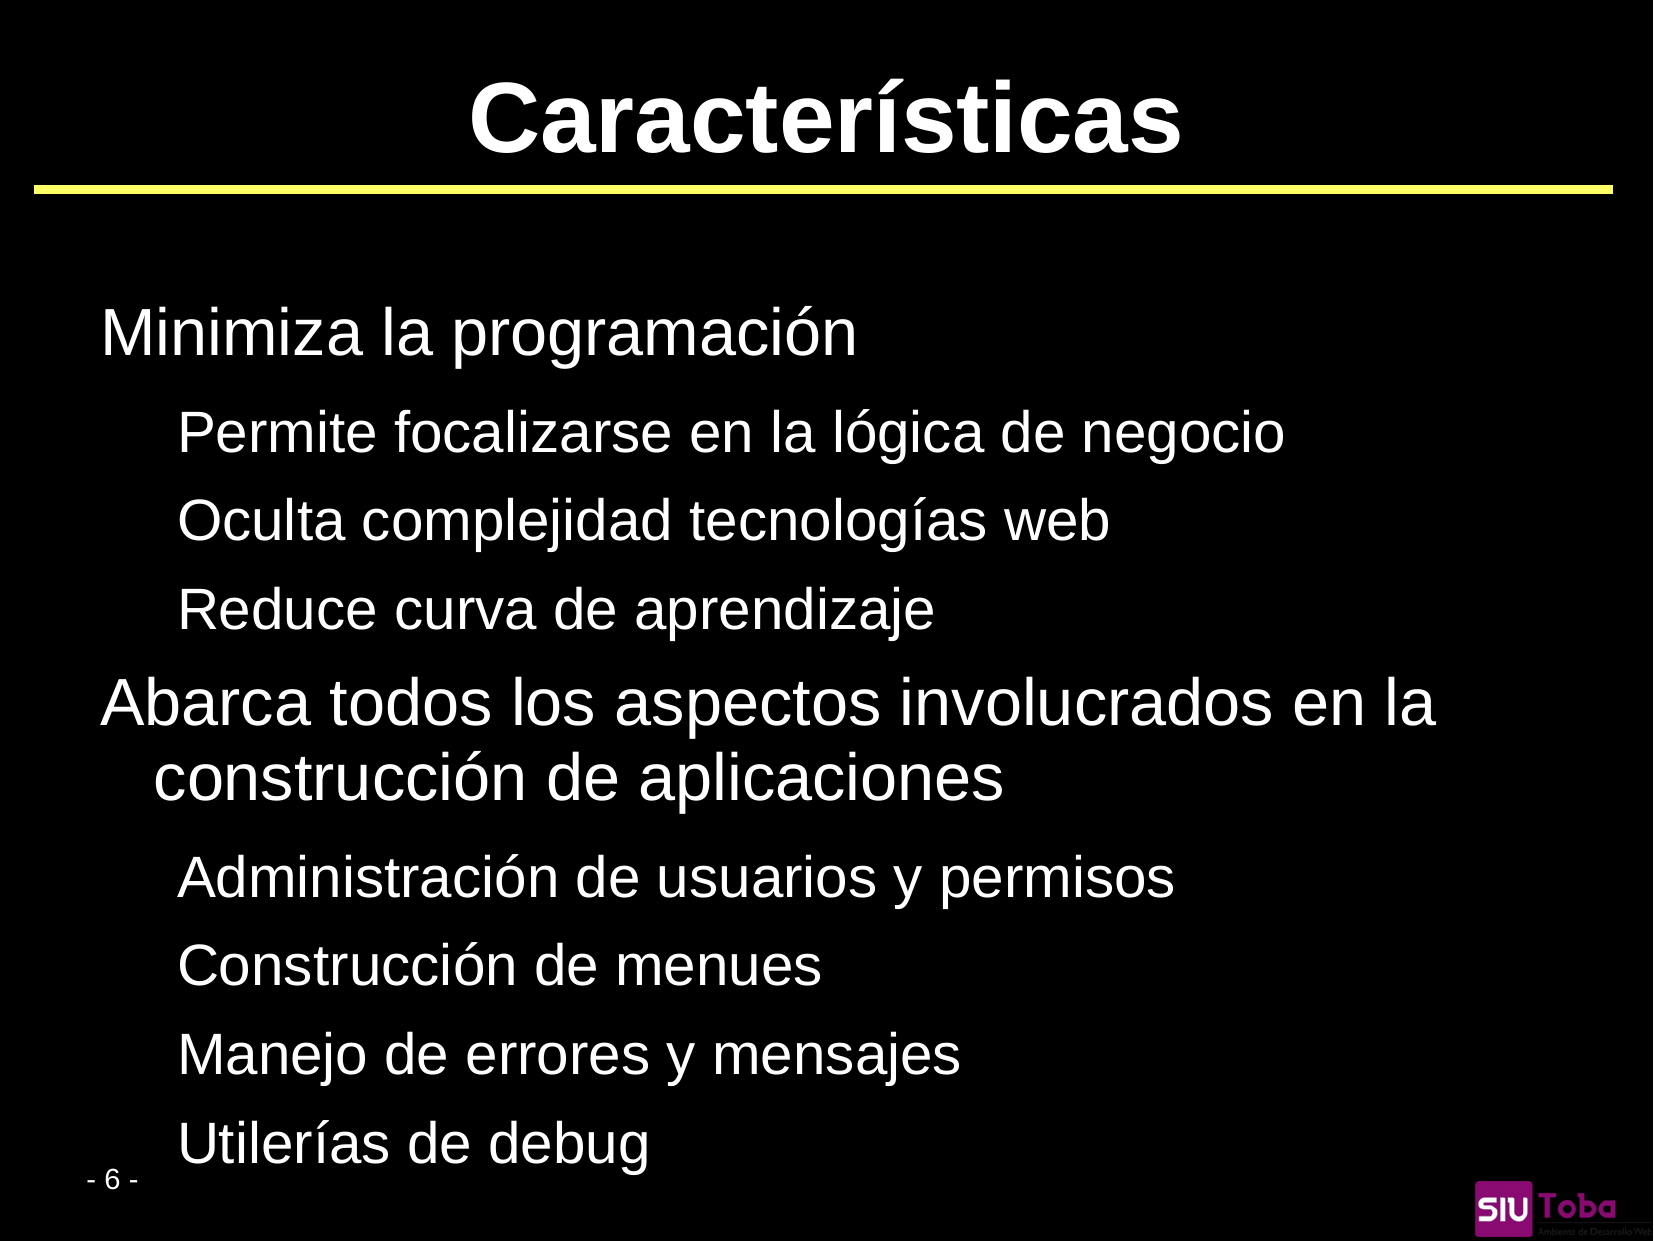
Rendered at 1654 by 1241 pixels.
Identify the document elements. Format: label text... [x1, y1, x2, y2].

title Características [58, 47, 1594, 188]
list Minimiza la programación Permite focalizarse en la lógica de negocio Oculta complejidad tecnologías web Reduce curva de aprendizaje Abarca todos los aspectos involucrados en la construcción de aplicaciones Administración de usuarios y permisos Construcción de menues Manejo de errores y mensajes Utilerías de debug [82, 295, 1565, 1176]
picture [1475, 1181, 1652, 1237]
